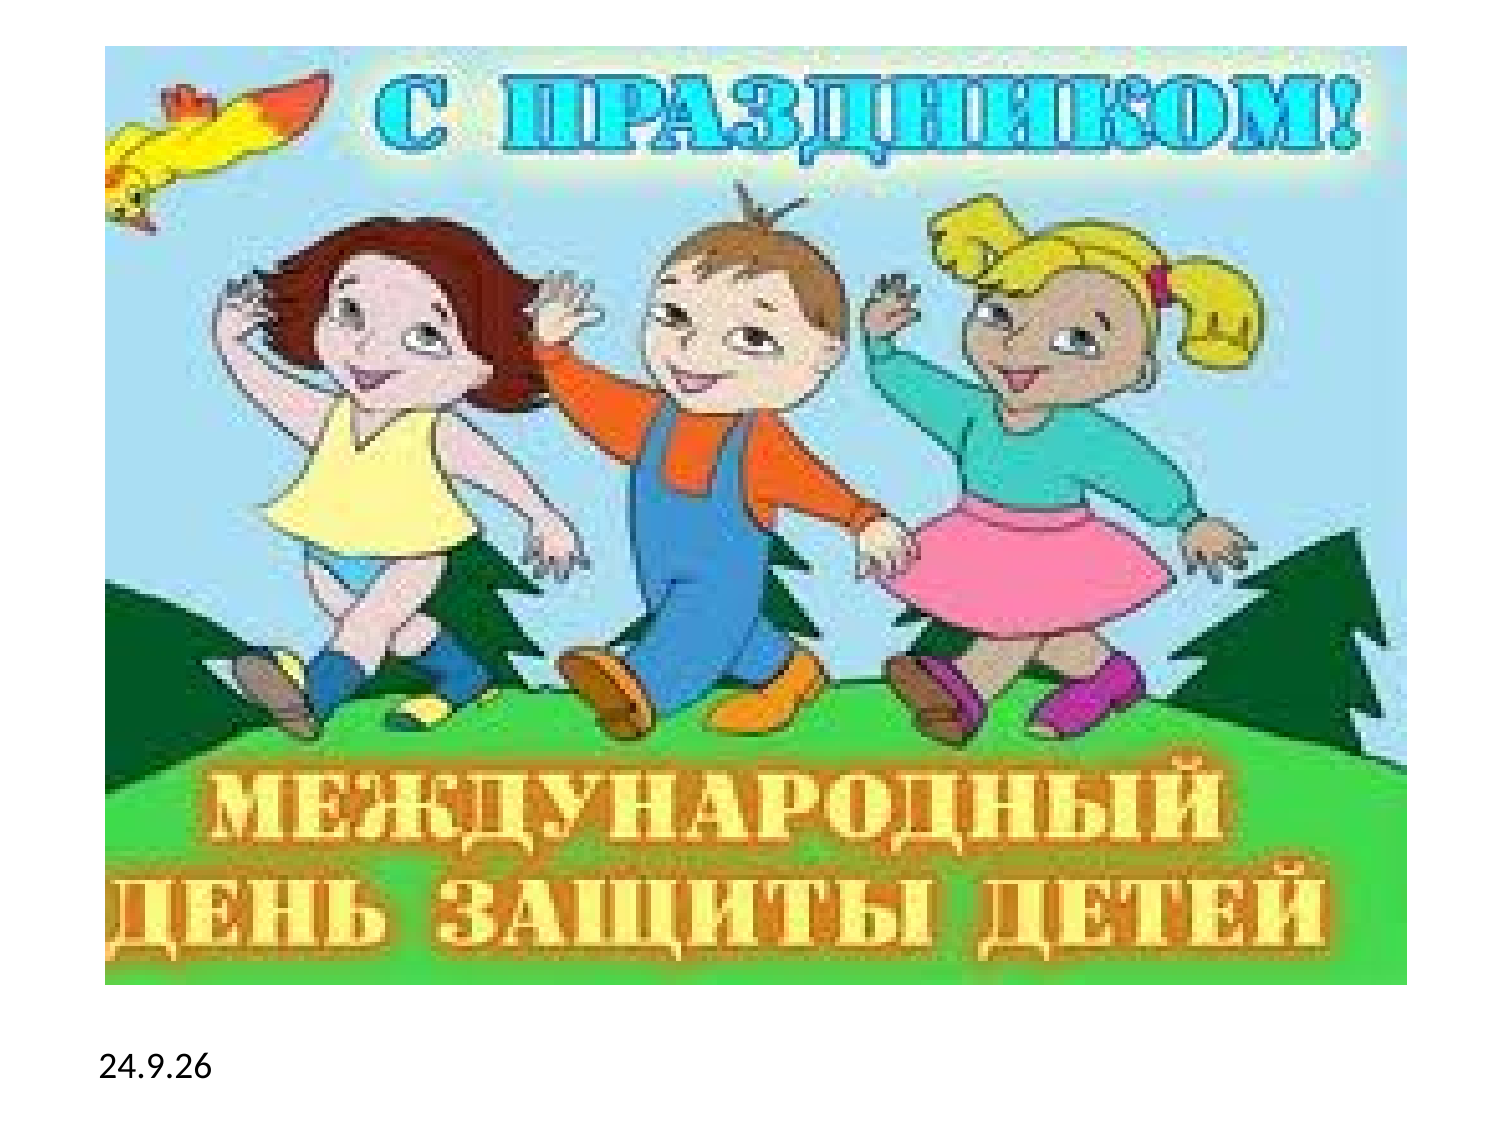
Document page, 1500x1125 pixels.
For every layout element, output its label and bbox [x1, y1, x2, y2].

picture [105, 46, 1407, 985]
